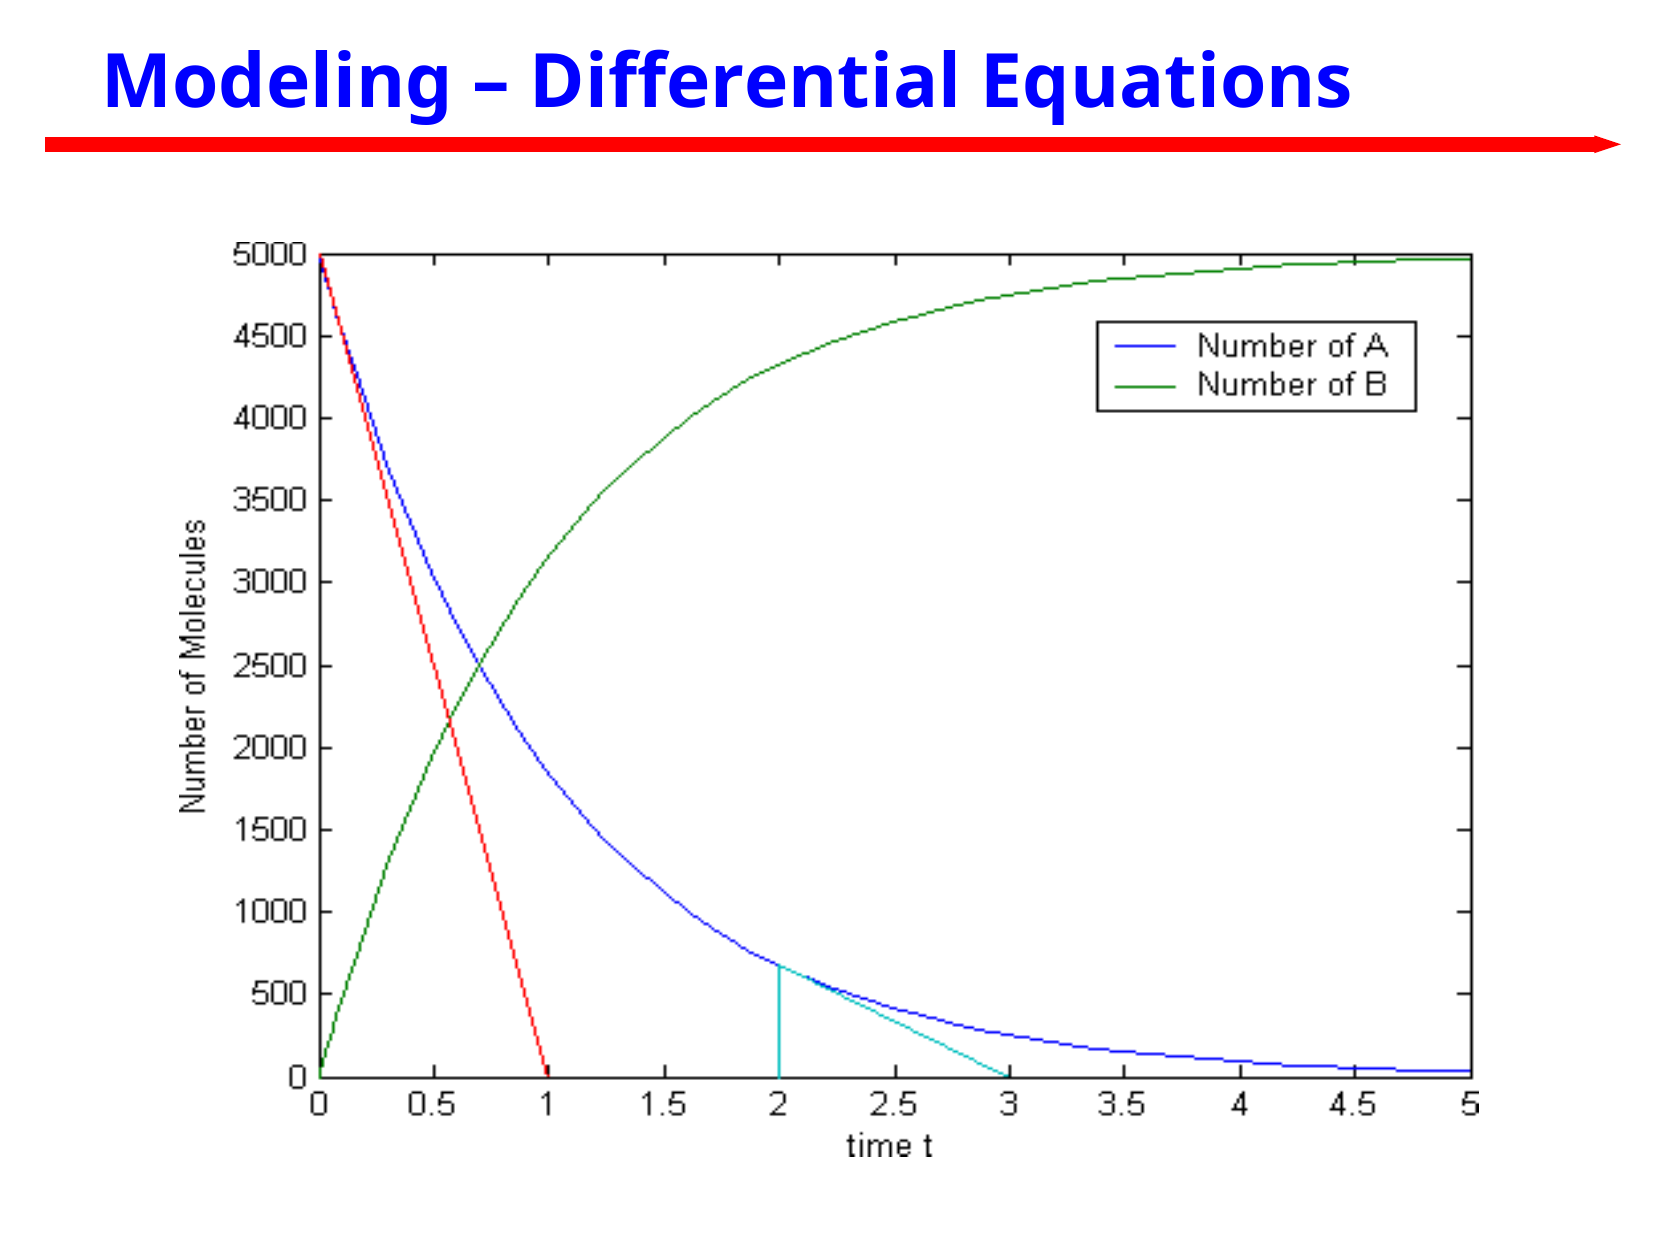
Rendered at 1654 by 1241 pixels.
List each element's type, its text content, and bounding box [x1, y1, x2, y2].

title Modeling – Differential Equations [101, 27, 1514, 130]
picture [179, 242, 1479, 1157]
